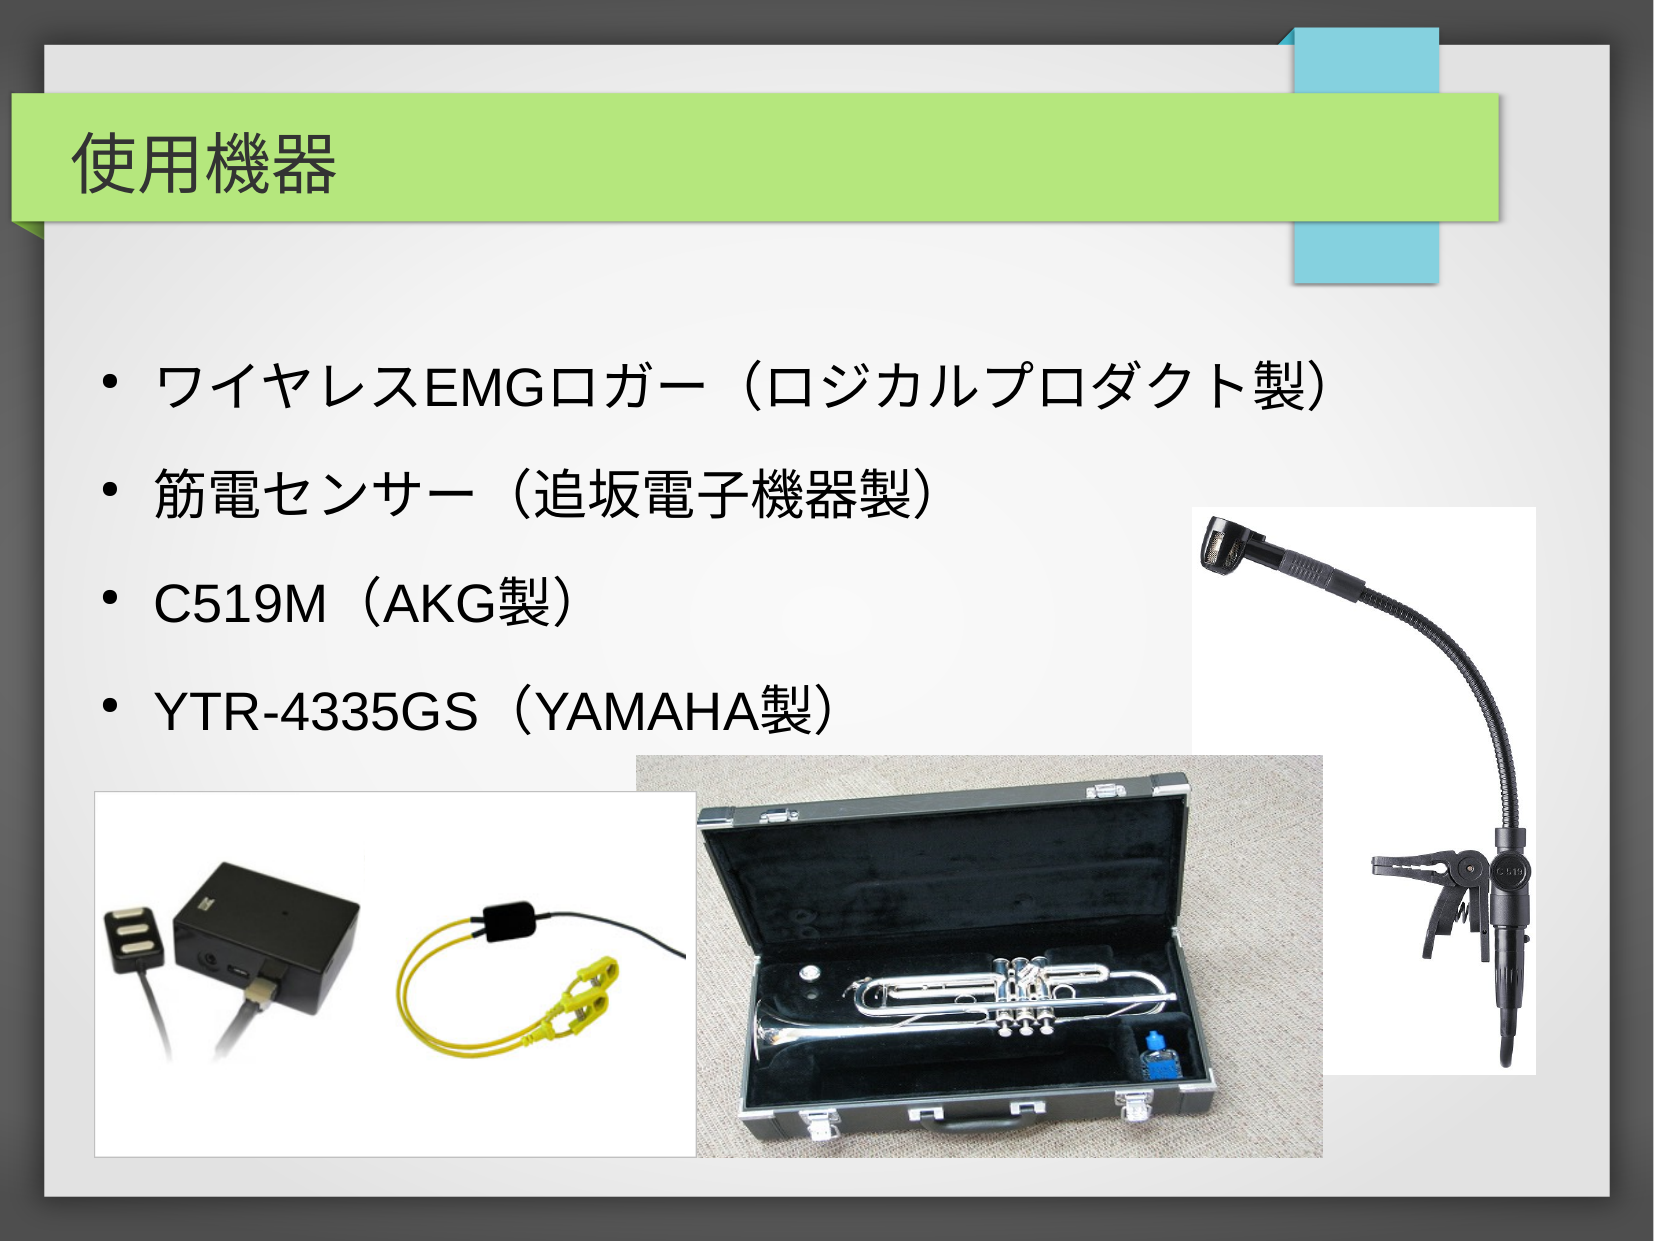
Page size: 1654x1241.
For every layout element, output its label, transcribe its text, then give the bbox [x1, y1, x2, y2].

list ワイヤレスEMGロガー（ロジカルプロダクト製） 筋電センサー（追坂電子機器製） C519M（AKG製） YTR-4335GS（YAMAHA製） [82, 343, 1538, 1063]
picture [0, 0, 1654, 1241]
title 使用機器 [70, 106, 1229, 213]
